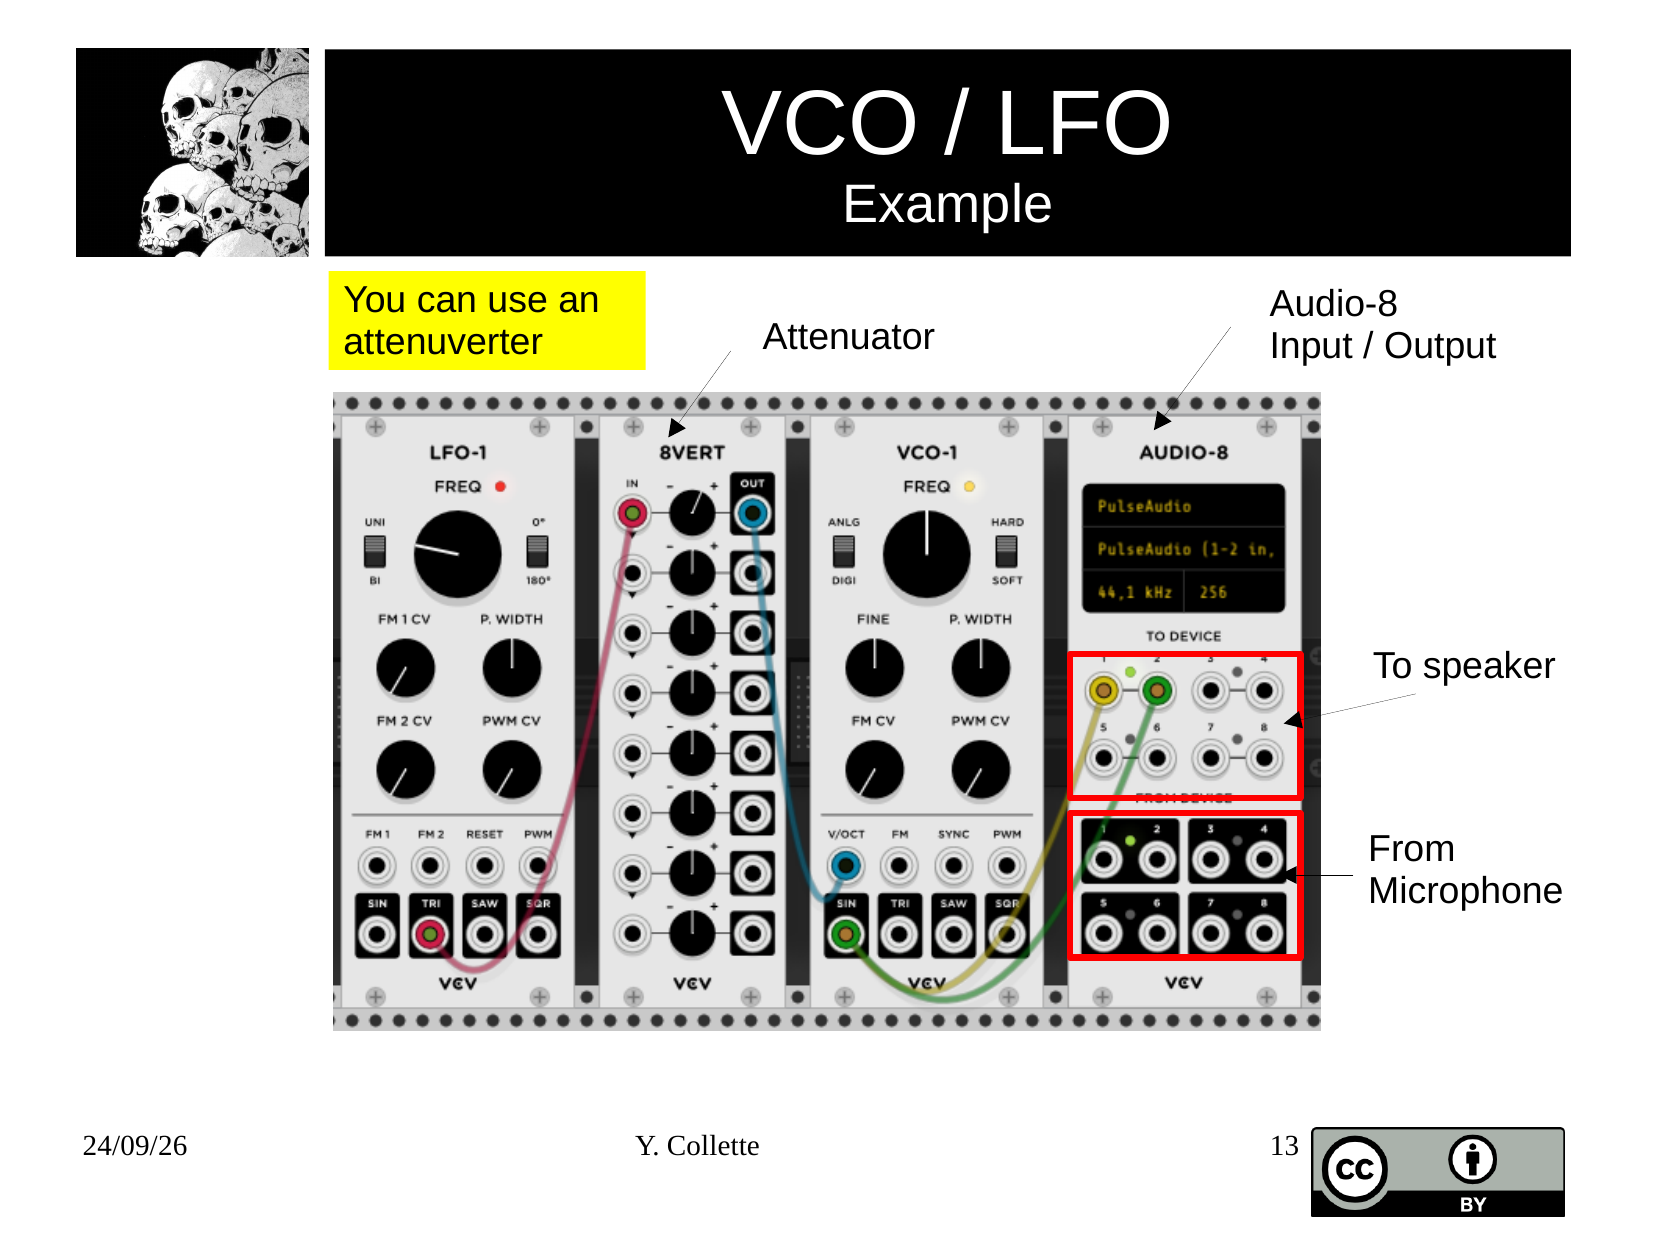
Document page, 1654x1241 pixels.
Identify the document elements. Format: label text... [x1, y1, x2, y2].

picture [333, 392, 1321, 1031]
text_box Attenuator [747, 307, 955, 365]
picture [76, 48, 309, 257]
text_box From Microphone [1353, 819, 1582, 919]
picture [1311, 1127, 1565, 1217]
text_box You can use an attenuverter [328, 271, 646, 370]
picture [1073, 657, 1297, 795]
text_box To speaker [1358, 637, 1606, 694]
picture [1073, 816, 1297, 954]
title VCO / LFO Example [324, 49, 1571, 257]
text_box Audio-8 Input / Output [1254, 275, 1520, 376]
